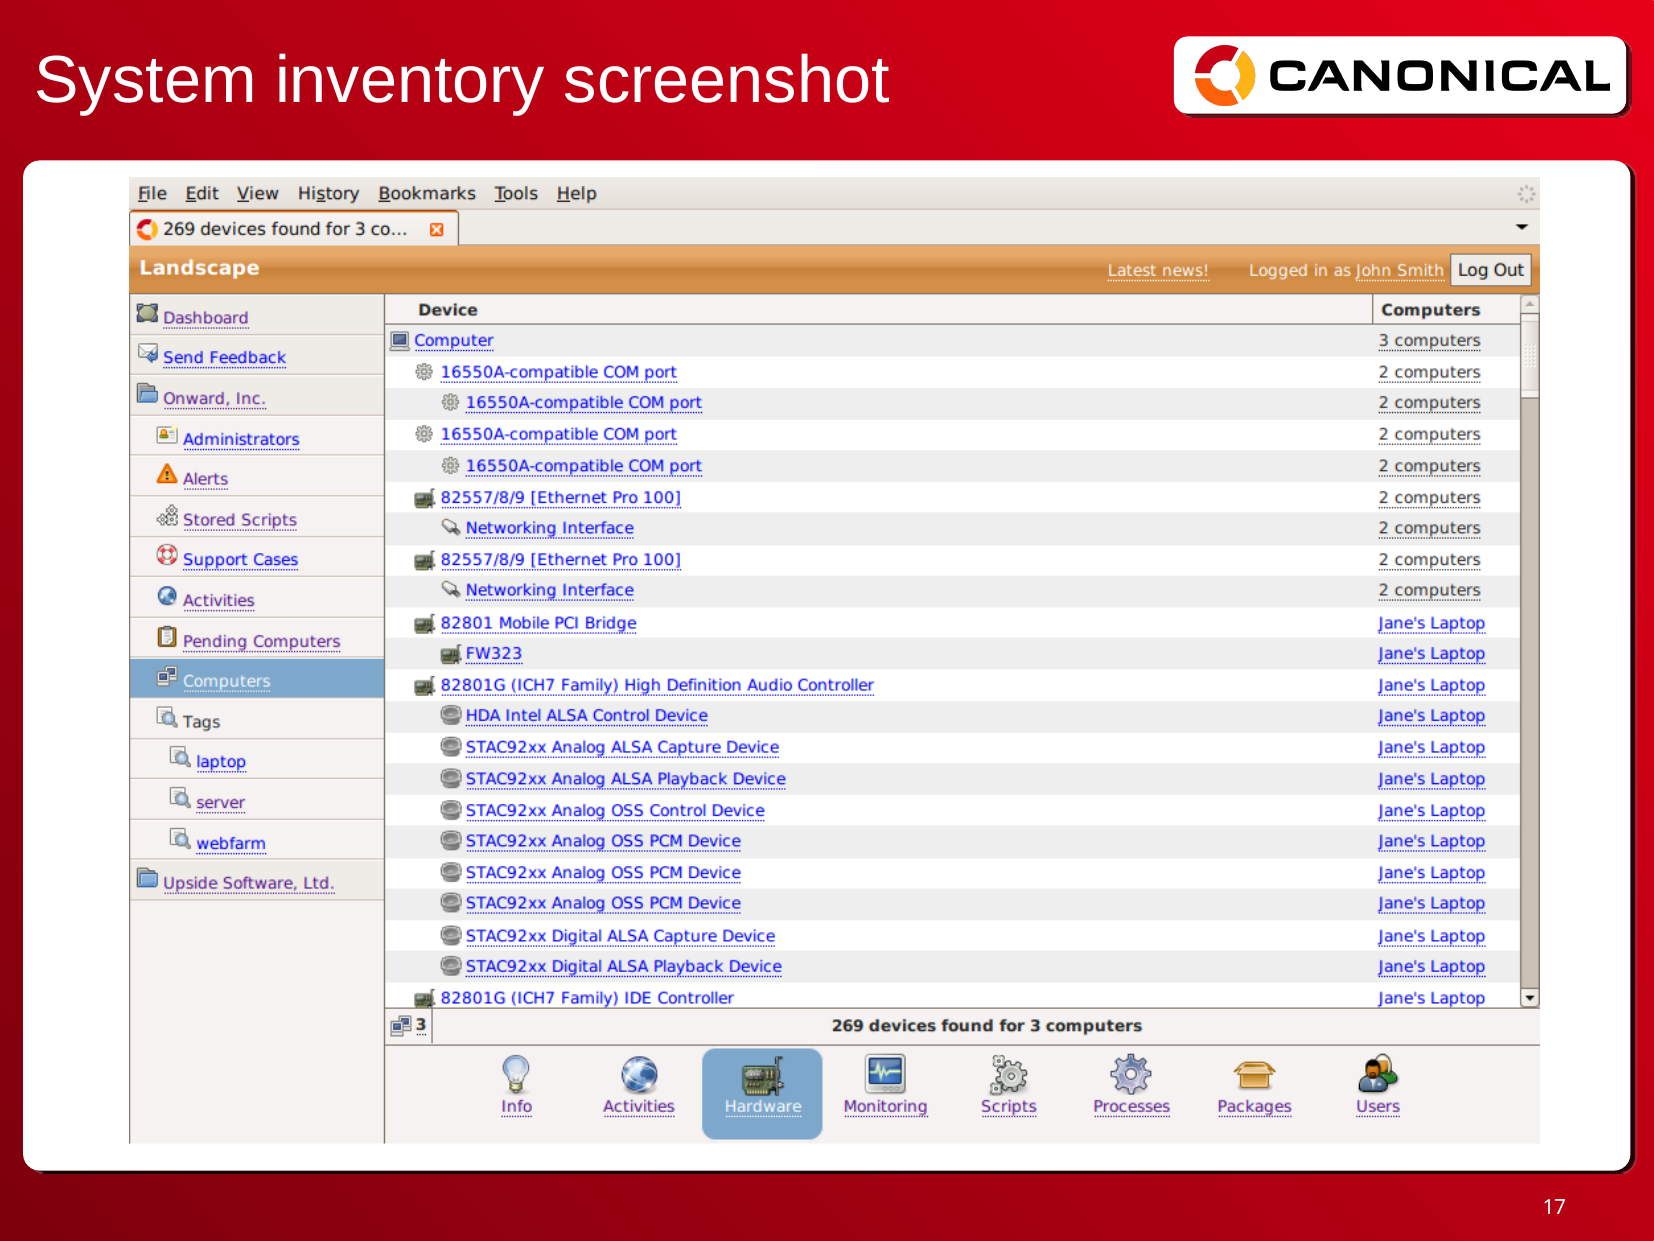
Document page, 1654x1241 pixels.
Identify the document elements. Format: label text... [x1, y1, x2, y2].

picture [129, 177, 1540, 1145]
picture [1548, 45, 1610, 106]
title System inventory screenshot [34, 19, 1548, 151]
